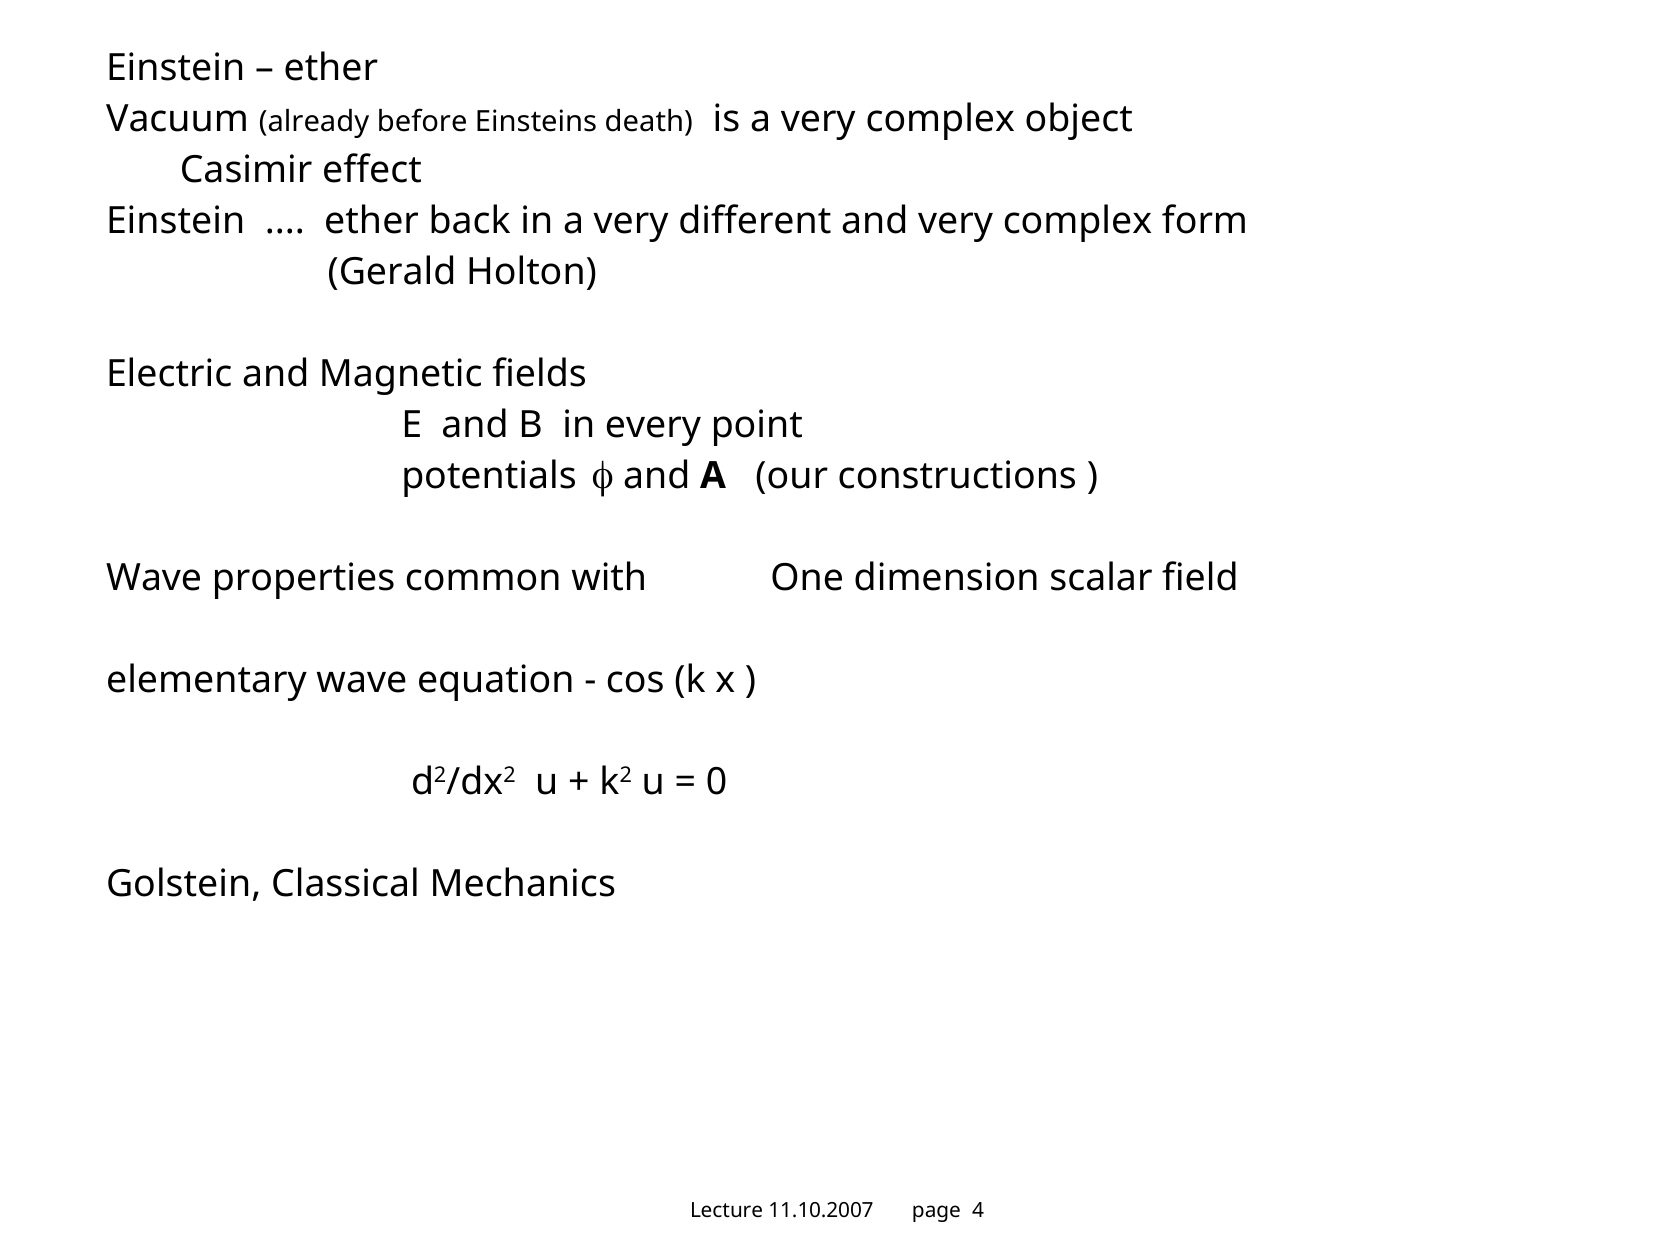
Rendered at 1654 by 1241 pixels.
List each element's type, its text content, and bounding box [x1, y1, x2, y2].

text_box Einstein – ether Vacuum (already before Einsteins death) is a very complex object Casimir effect Einstein .... ether back in a very different and very complex form (Gerald Holton) Electric and Magnetic fields E and B in every point potentials f and A (our constructions ) Wave properties common with One dimension scalar field elementary wave equation - cos (k x ) d2/dx2 u + k2 u = 0 Golstein, Classical Mechanics [91, 33, 1590, 1042]
